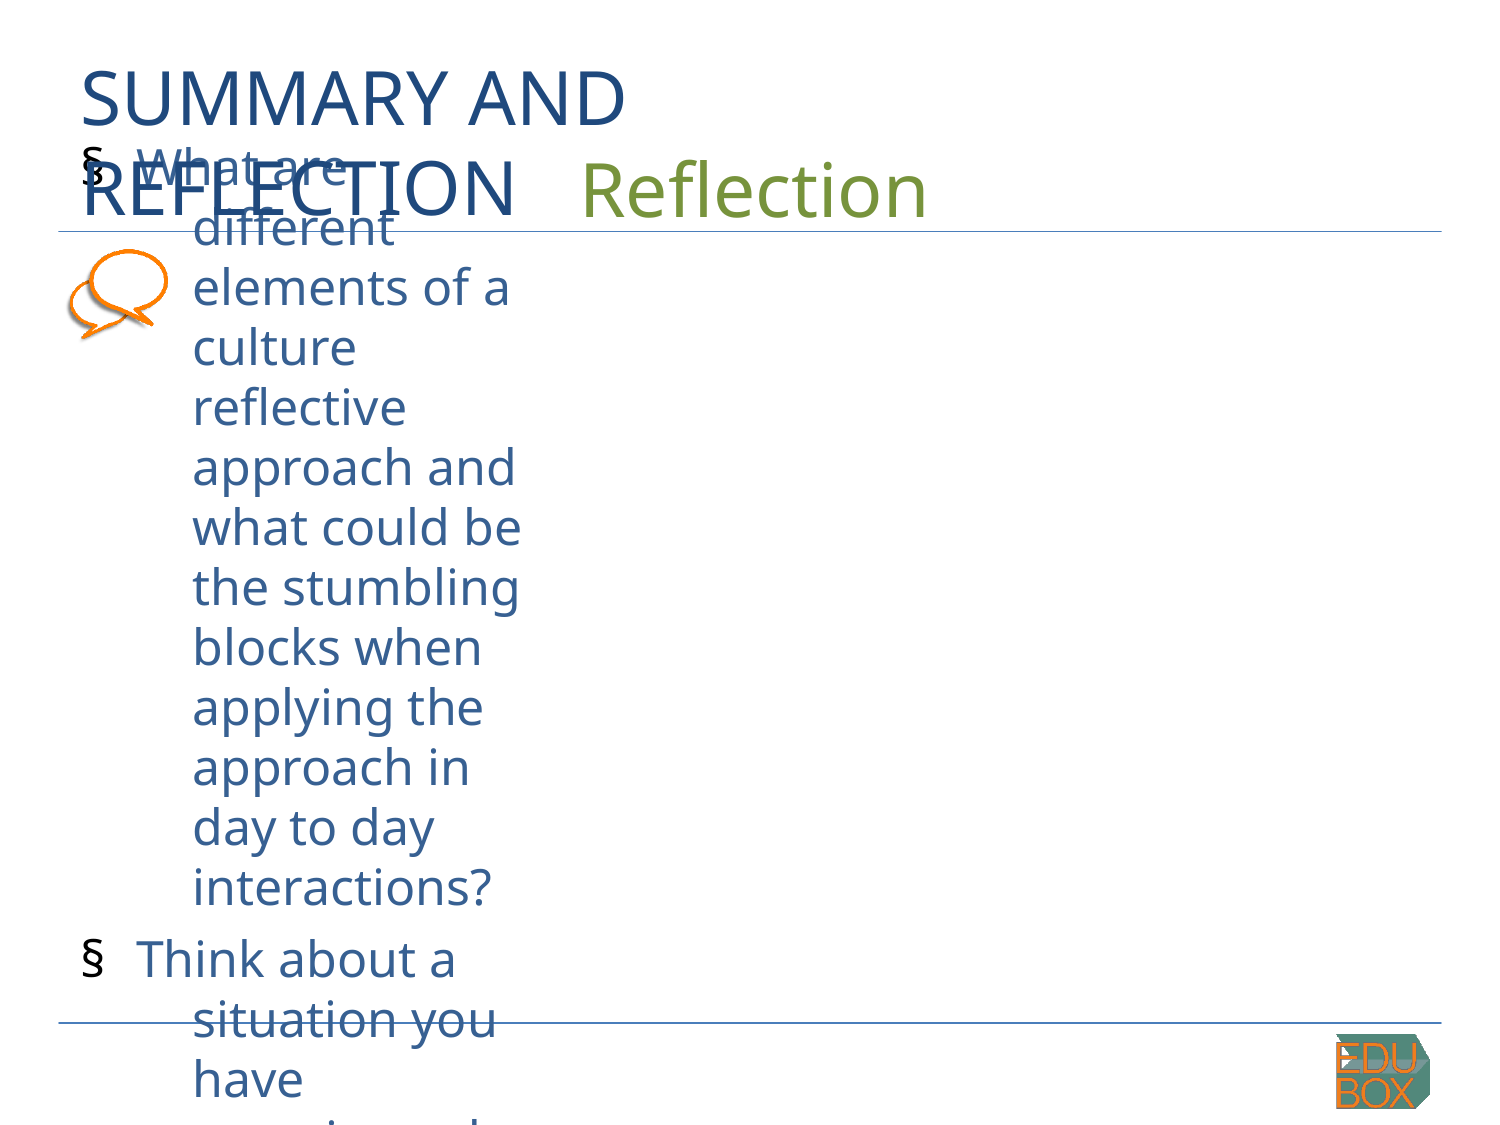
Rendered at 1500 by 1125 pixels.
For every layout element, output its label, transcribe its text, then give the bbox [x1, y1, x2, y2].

picture [64, 249, 168, 345]
list Reflection [64, 153, 1040, 247]
list What are different elements of a culture reflective approach and what could be the stumbling blocks when applying the approach in day to day interactions? Think about a situation you have experienced in which a culturally-reflexive approach could have helped you to develop a basis for common meaning and knowledge. What are the vital skills required in order to apply a culturally reflexive approach? [159, 251, 1447, 973]
title SUMMARY AND REFLECTION [64, 42, 1500, 153]
picture [1328, 1028, 1437, 1114]
